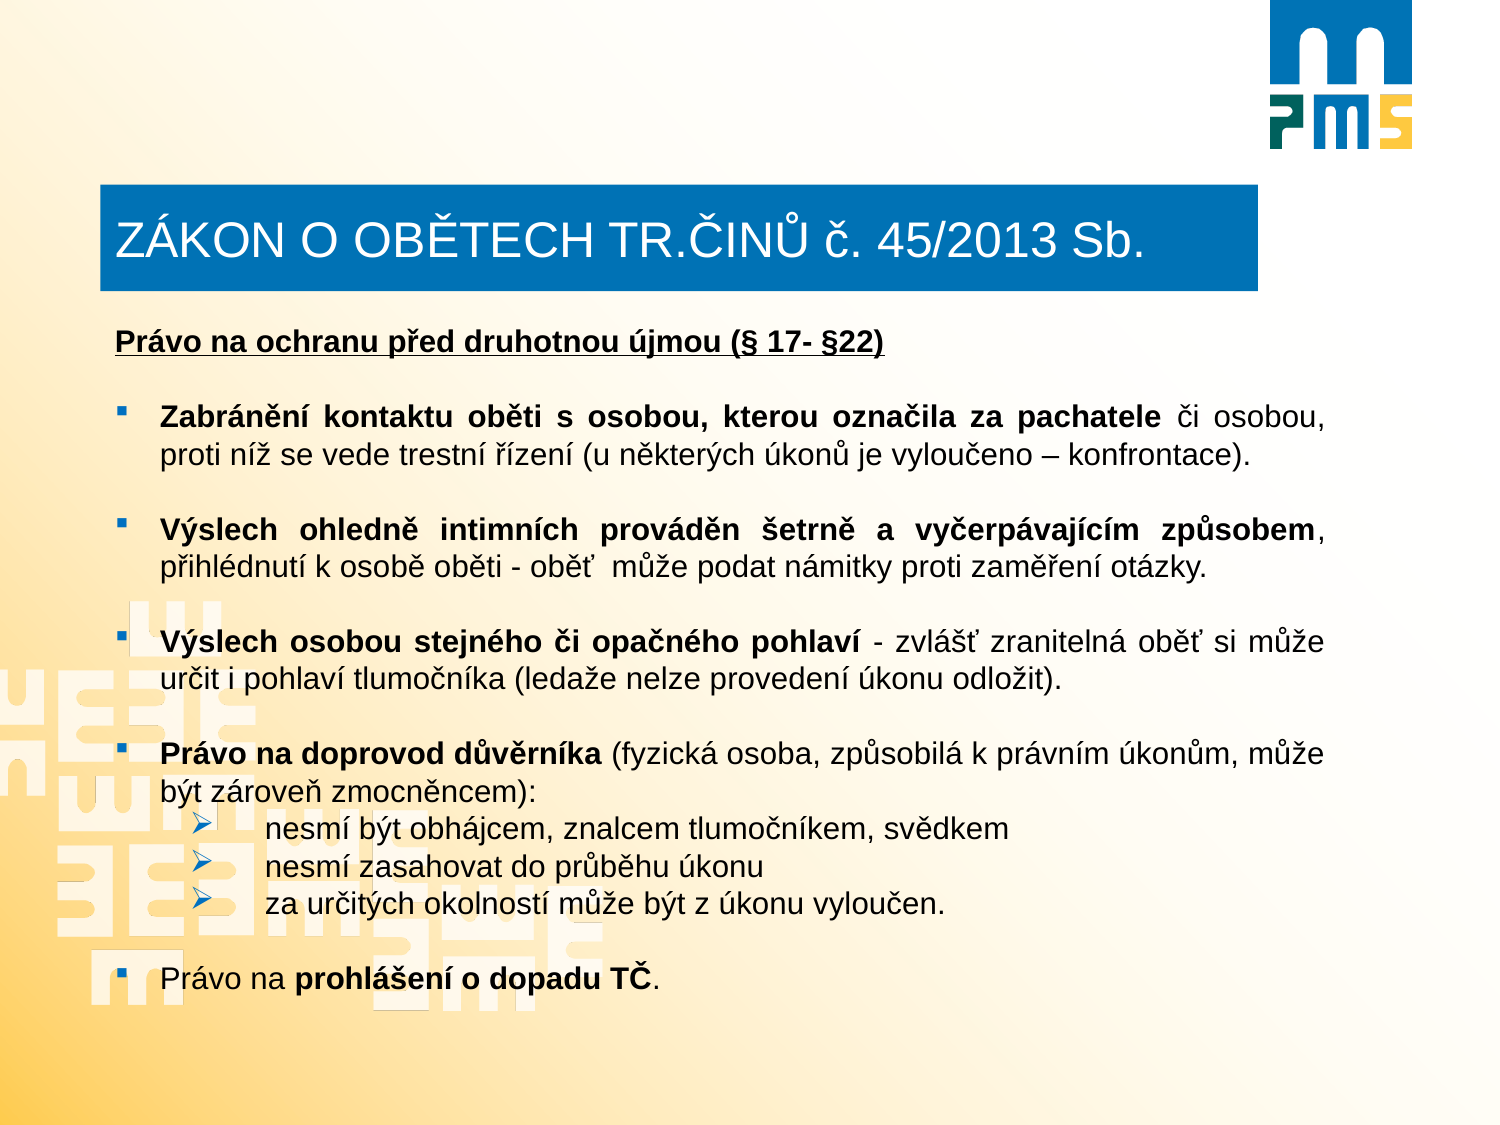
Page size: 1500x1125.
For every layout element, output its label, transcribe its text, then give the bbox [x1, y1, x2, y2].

picture [0, 0, 1500, 1125]
text_box Právo na ochranu před druhotnou újmou (§ 17- §22) Zabránění kontaktu oběti s osobou, kterou označila za pachatele či osobou, proti níž se vede trestní řízení (u některých úkonů je vyloučeno – konfrontace). Výslech ohledně intimních prováděn šetrně a vyčerpávajícím způsobem, přihlédnutí k osobě oběti - oběť může podat námitky proti zaměření otázky. Výslech osobou stejného či opačného pohlaví - zvlášť zranitelná oběť si může určit i pohlaví tlumočníka (ledaže nelze provedení úkonu odložit). Právo na doprovod důvěrníka (fyzická osoba, způsobilá k právním úkonům, může být zároveň zmocněncem): nesmí být obhájcem, znalcem tlumočníkem, svědkem nesmí zasahovat do průběhu úkonu za určitých okolností může být z úkonu vyloučen. Právo na prohlášení o dopadu TČ. [100, 314, 1341, 1000]
title ZÁKON O OBĚTECH TR.ČINŮ č. 45/2013 Sb. [100, 184, 1258, 292]
